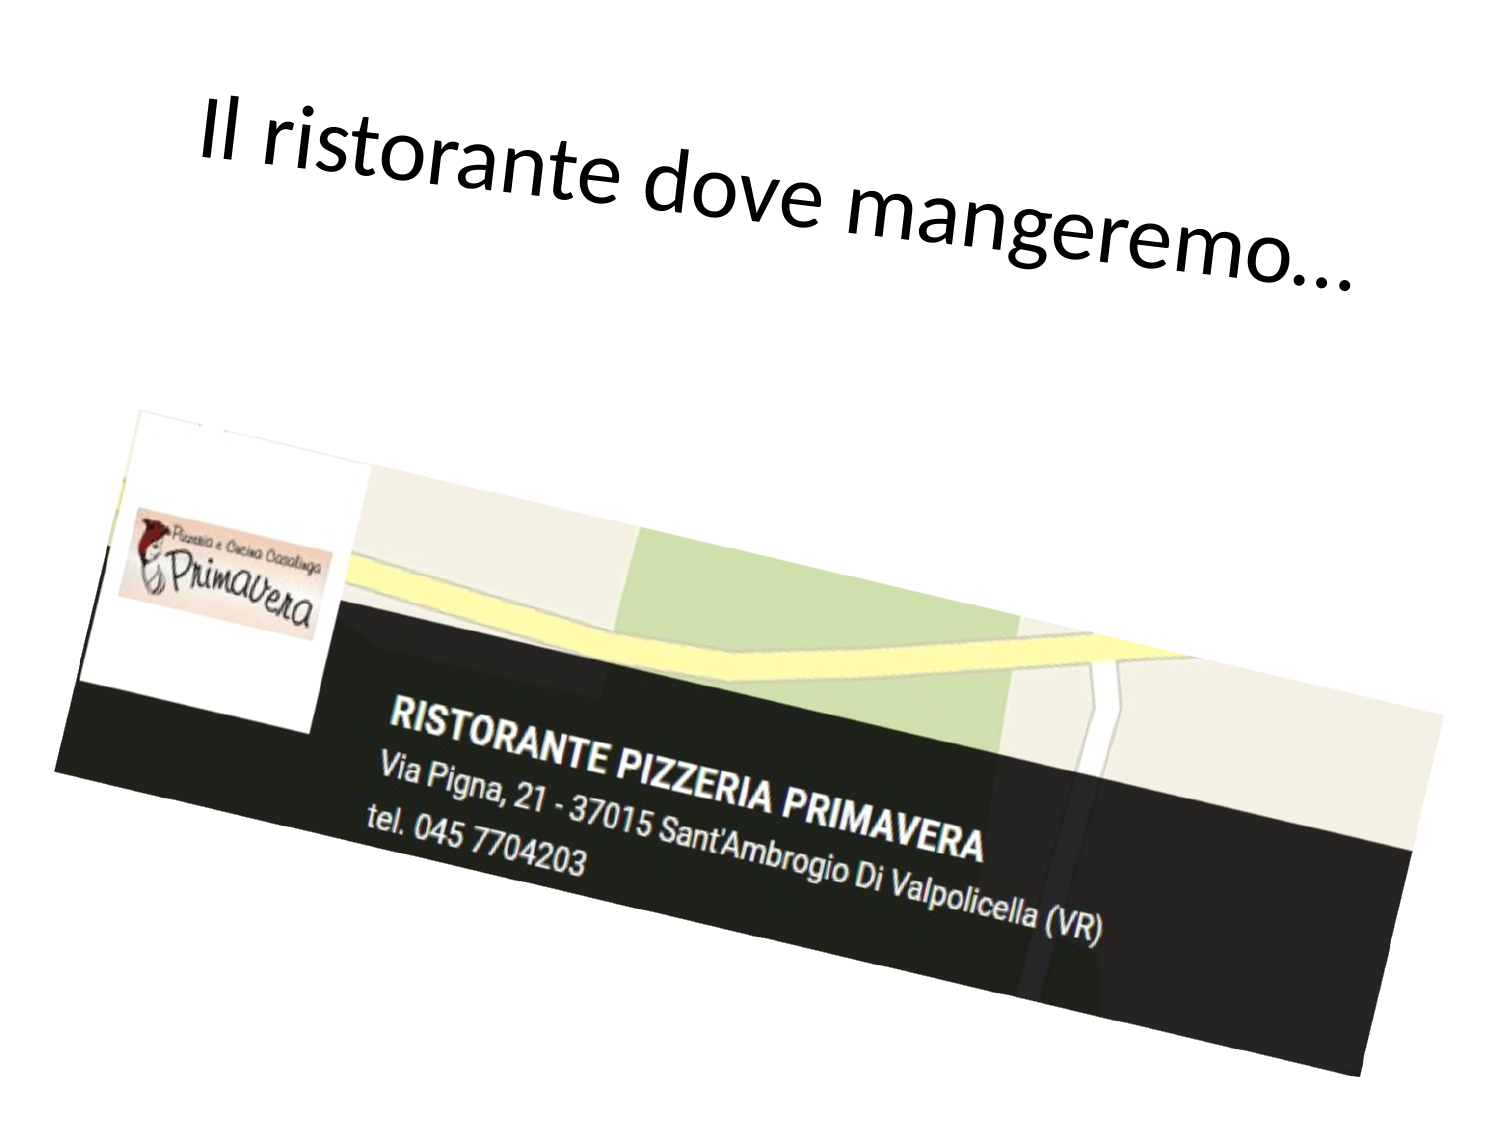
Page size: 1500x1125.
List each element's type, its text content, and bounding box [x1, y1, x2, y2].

picture [53, 408, 1444, 1077]
title Il ristorante dove mangeremo… [94, 47, 1457, 392]
